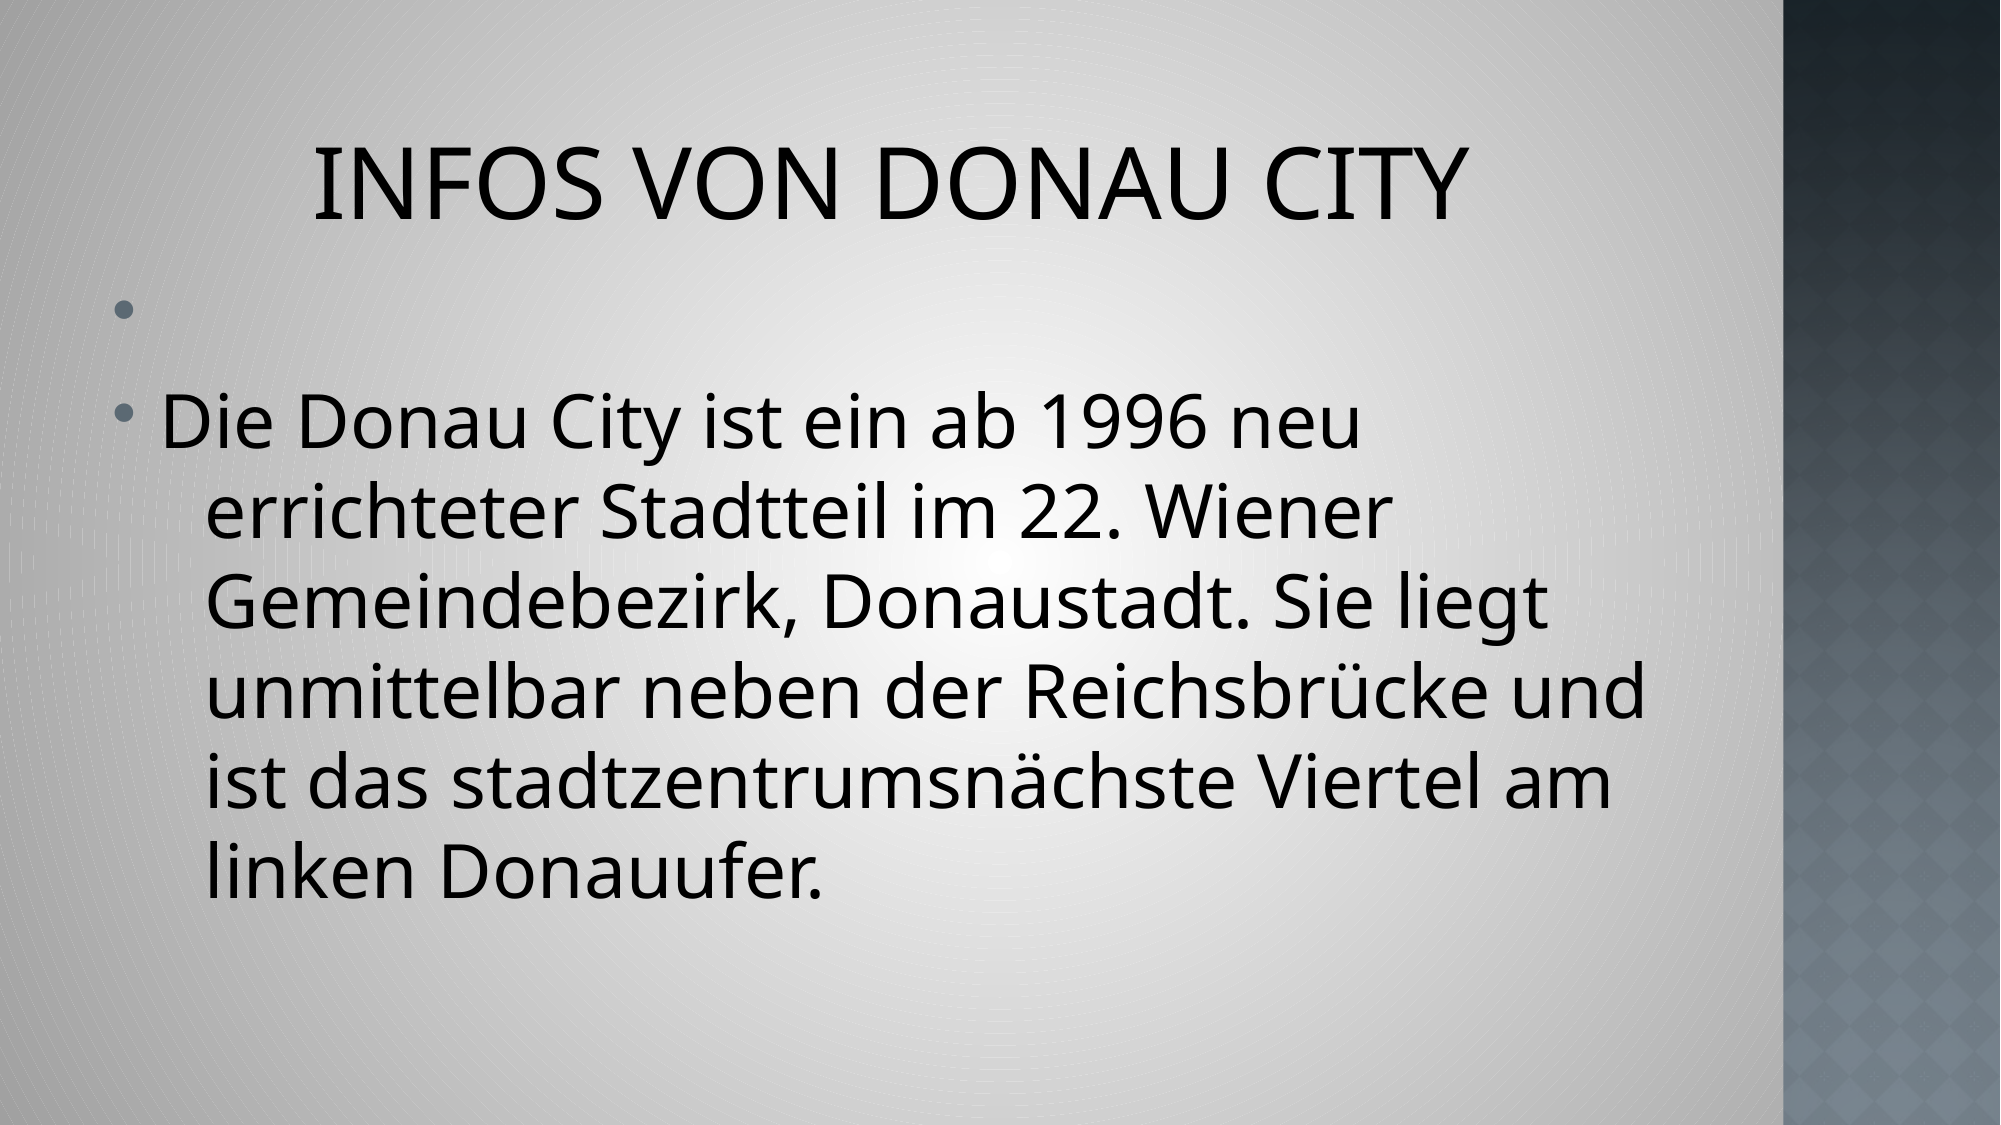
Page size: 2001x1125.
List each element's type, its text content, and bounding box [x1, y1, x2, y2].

list Die Donau City ist ein ab 1996 neu errichteter Stadtteil im 22. Wiener Gemeindebezirk, Donaustadt. Sie liegt unmittelbar neben der Reichsbrücke und ist das stadtzentrumsnächste Viertel am linken Donauufer. [99, 264, 1684, 1060]
title Infos von Donau City [99, 52, 1684, 240]
